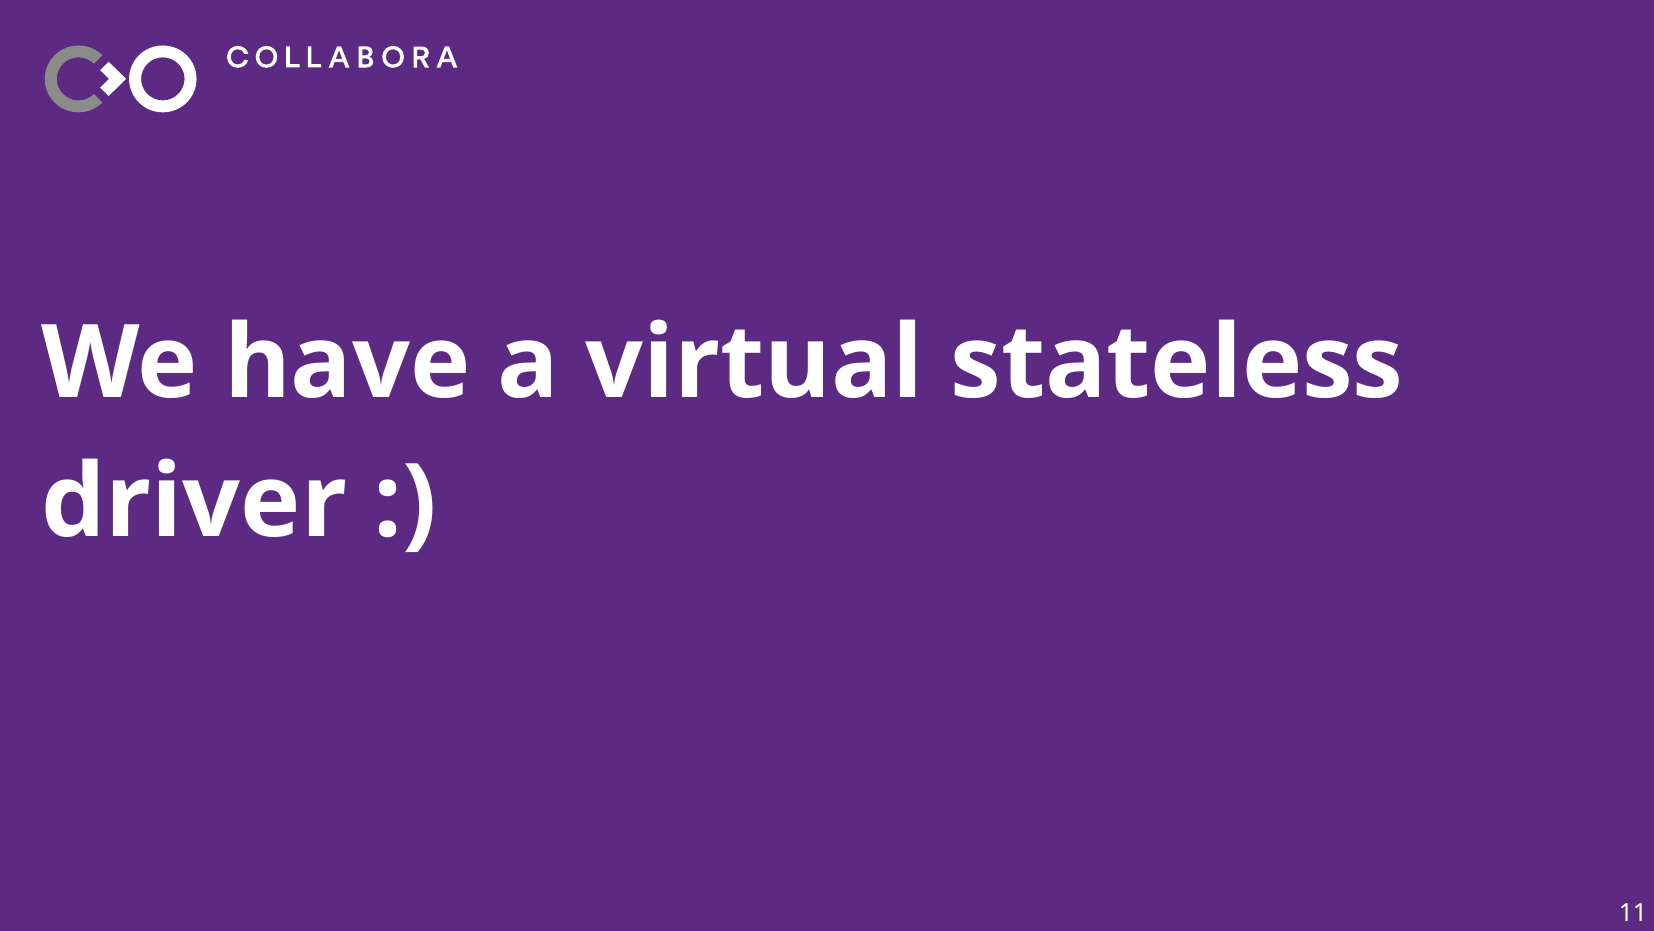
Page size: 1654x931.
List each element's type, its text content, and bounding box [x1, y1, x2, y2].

title We have a virtual stateless driver :) [41, 308, 1530, 547]
